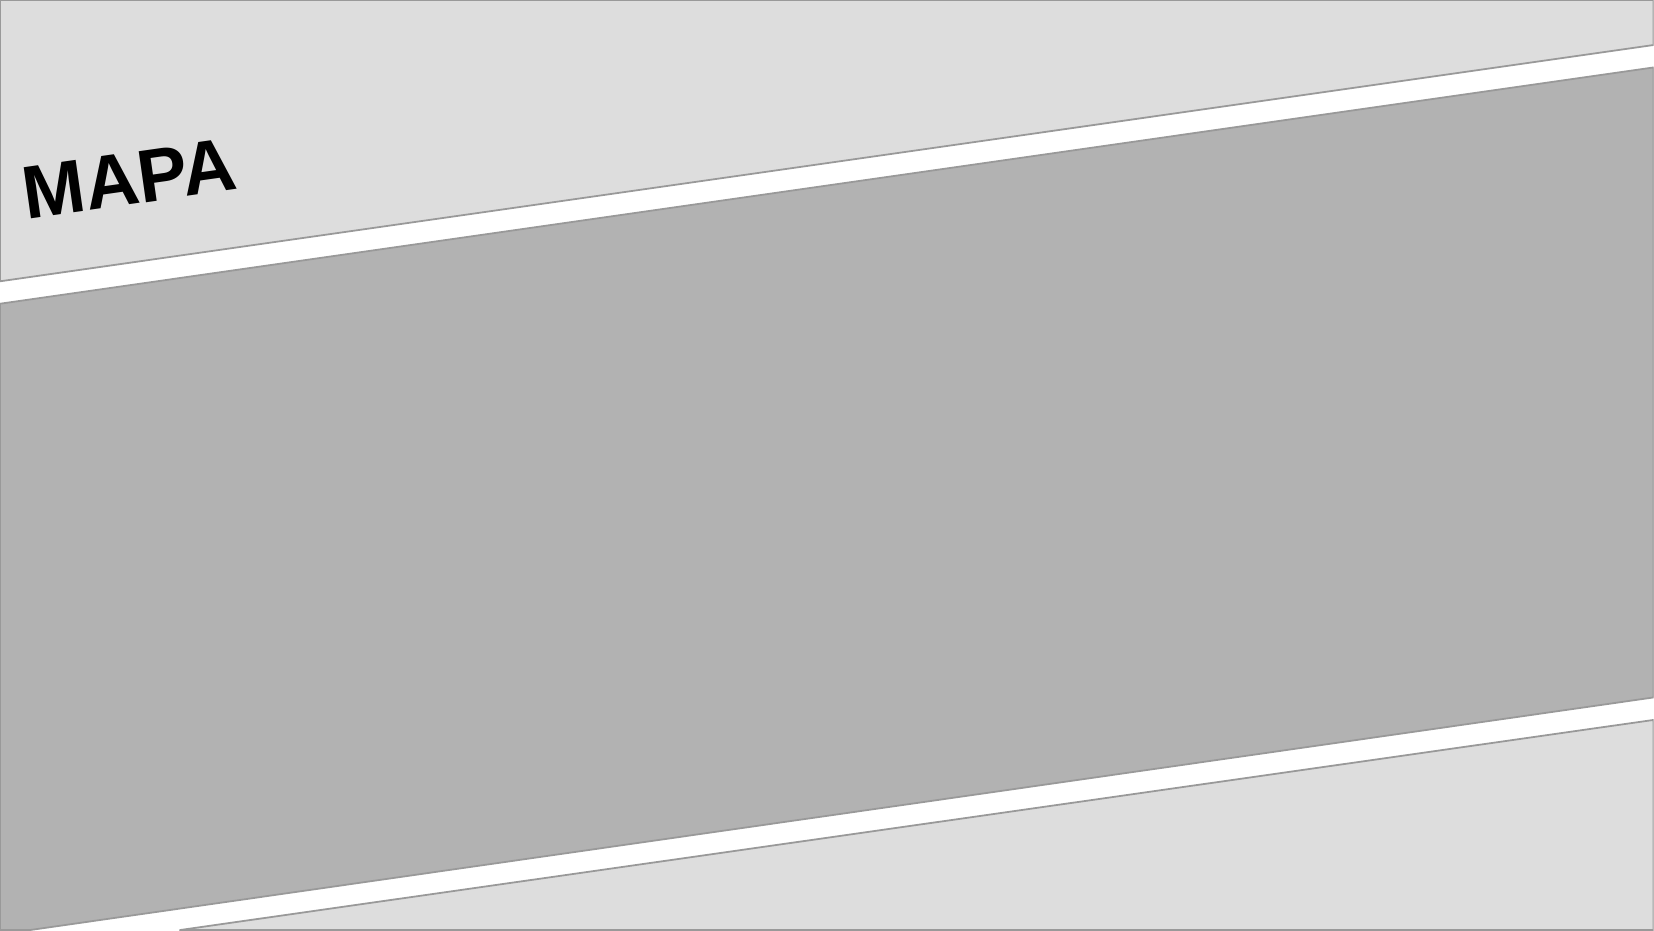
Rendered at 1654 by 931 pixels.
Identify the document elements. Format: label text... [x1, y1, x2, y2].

title MAPA [11, 0, 1496, 272]
